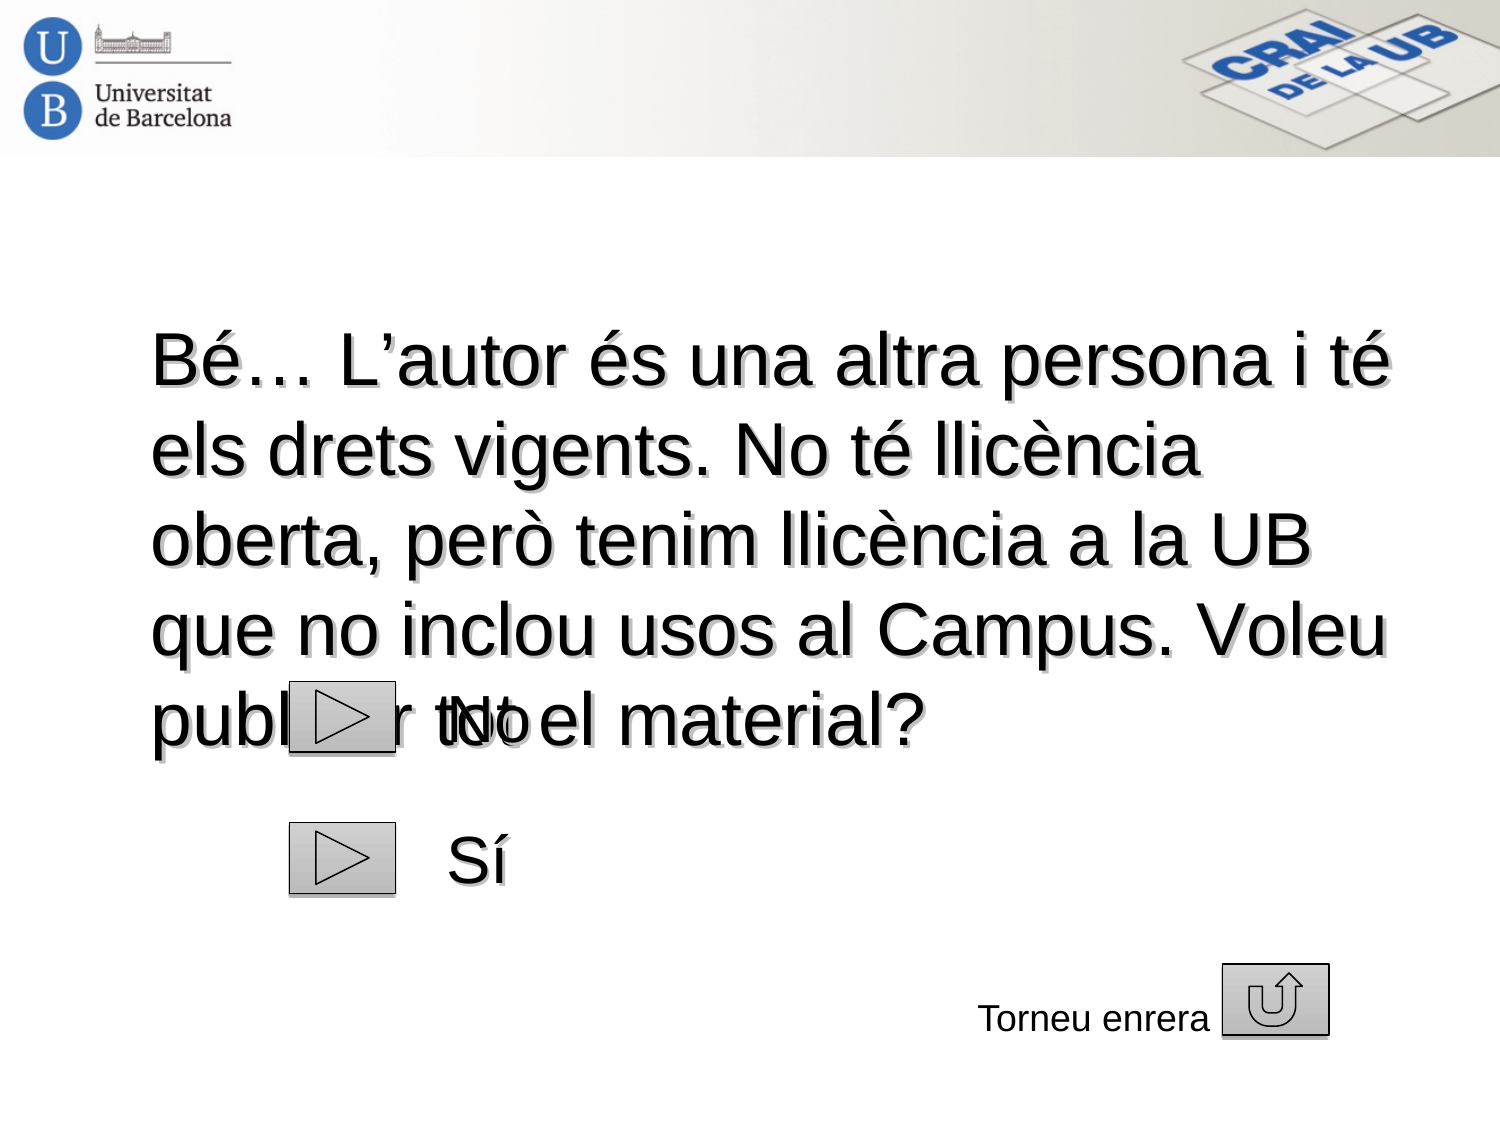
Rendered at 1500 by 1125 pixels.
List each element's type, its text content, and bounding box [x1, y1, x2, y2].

text_box [1222, 964, 1329, 1036]
text_box [289, 681, 396, 753]
text_box Torneu enrera [962, 986, 1235, 1047]
text_box No [431, 668, 999, 765]
text_box Sí [431, 809, 999, 906]
title Bé… L’autor és una altra persona i té els drets vigents. No té llicència oberta, però tenim llicència a la UB que no inclou usos al Campus. Voleu publicar tot el material? [135, 302, 1436, 491]
text_box [289, 822, 396, 894]
